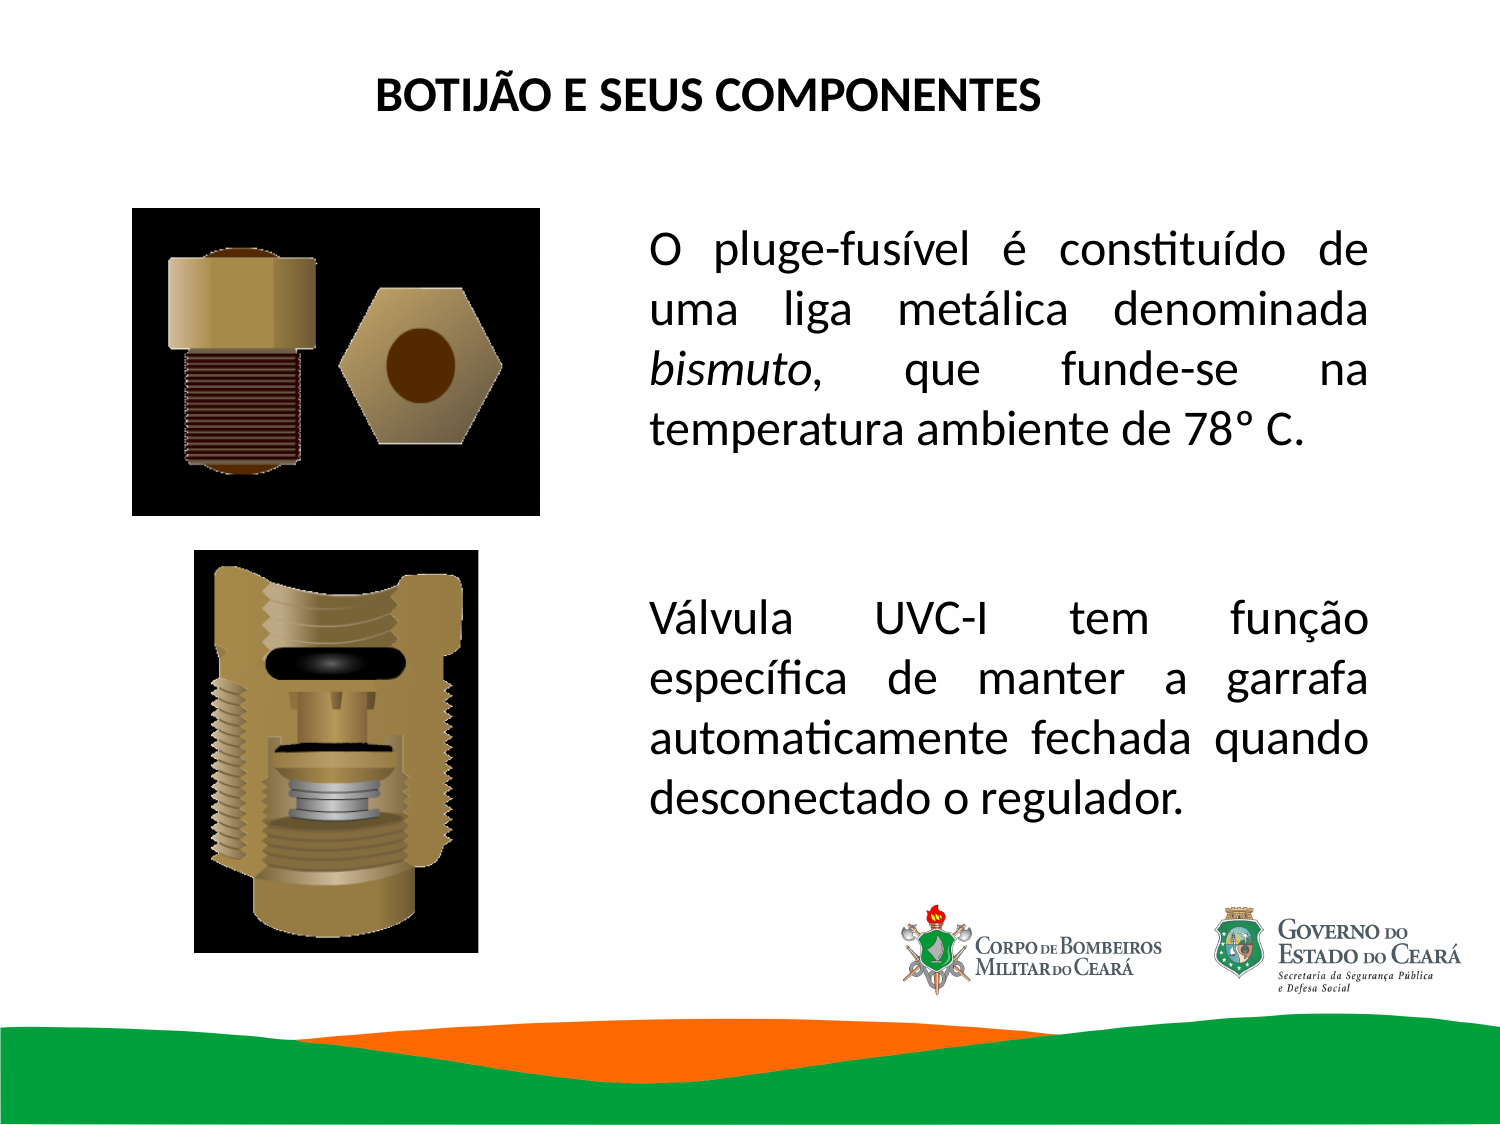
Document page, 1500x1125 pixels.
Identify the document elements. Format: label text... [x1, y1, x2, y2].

text_box O pluge-fusível é constituído de uma liga metálica denominada bismuto, que funde-se na temperatura ambiente de 78º C. [634, 208, 1385, 463]
text_box BOTIJÃO E SEUS COMPONENTES [348, 54, 1081, 130]
text_box Válvula UVC-I tem função específica de manter a garrafa automaticamente fechada quando desconectado o regulador. [634, 576, 1385, 832]
picture [0, 0, 1500, 1125]
